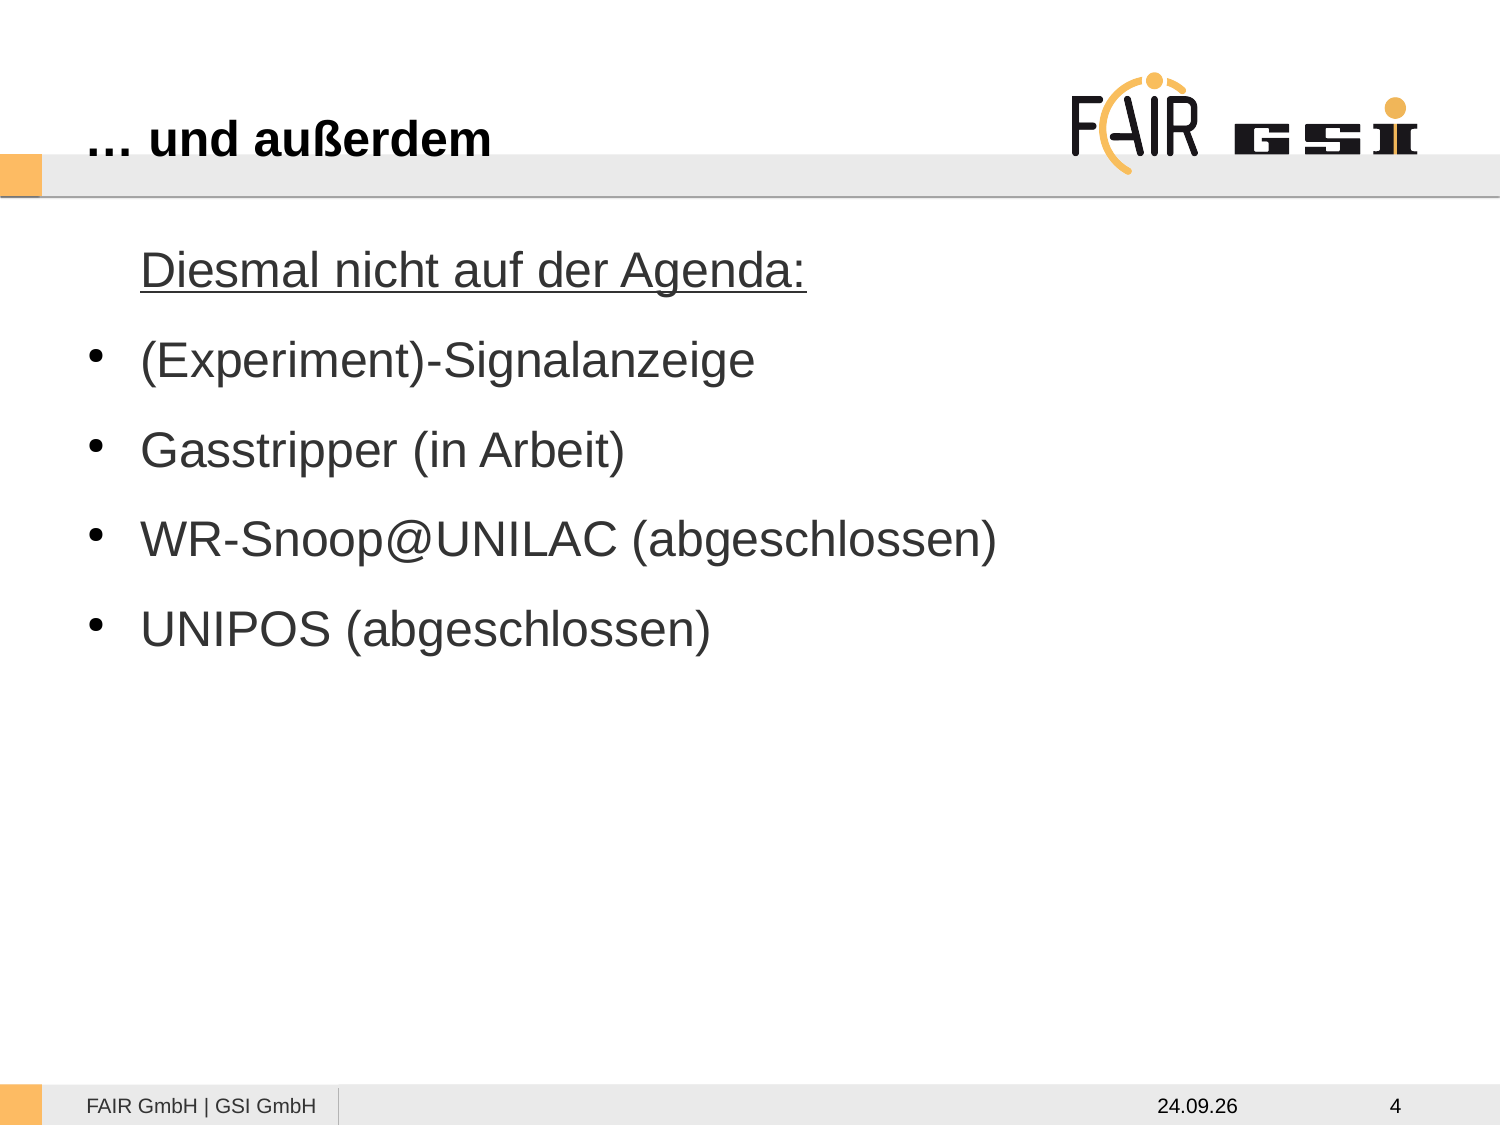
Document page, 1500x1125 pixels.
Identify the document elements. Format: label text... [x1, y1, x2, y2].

title … und außerdem [69, 44, 986, 174]
list Diesmal nicht auf der Agenda: (Experiment)-Signalanzeige Gasstripper (in Arbeit) WR-Snoop@UNILAC (abgeschlossen) UNIPOS (abgeschlossen) [69, 237, 1417, 1043]
picture [1233, 95, 1419, 154]
picture [1071, 70, 1199, 177]
